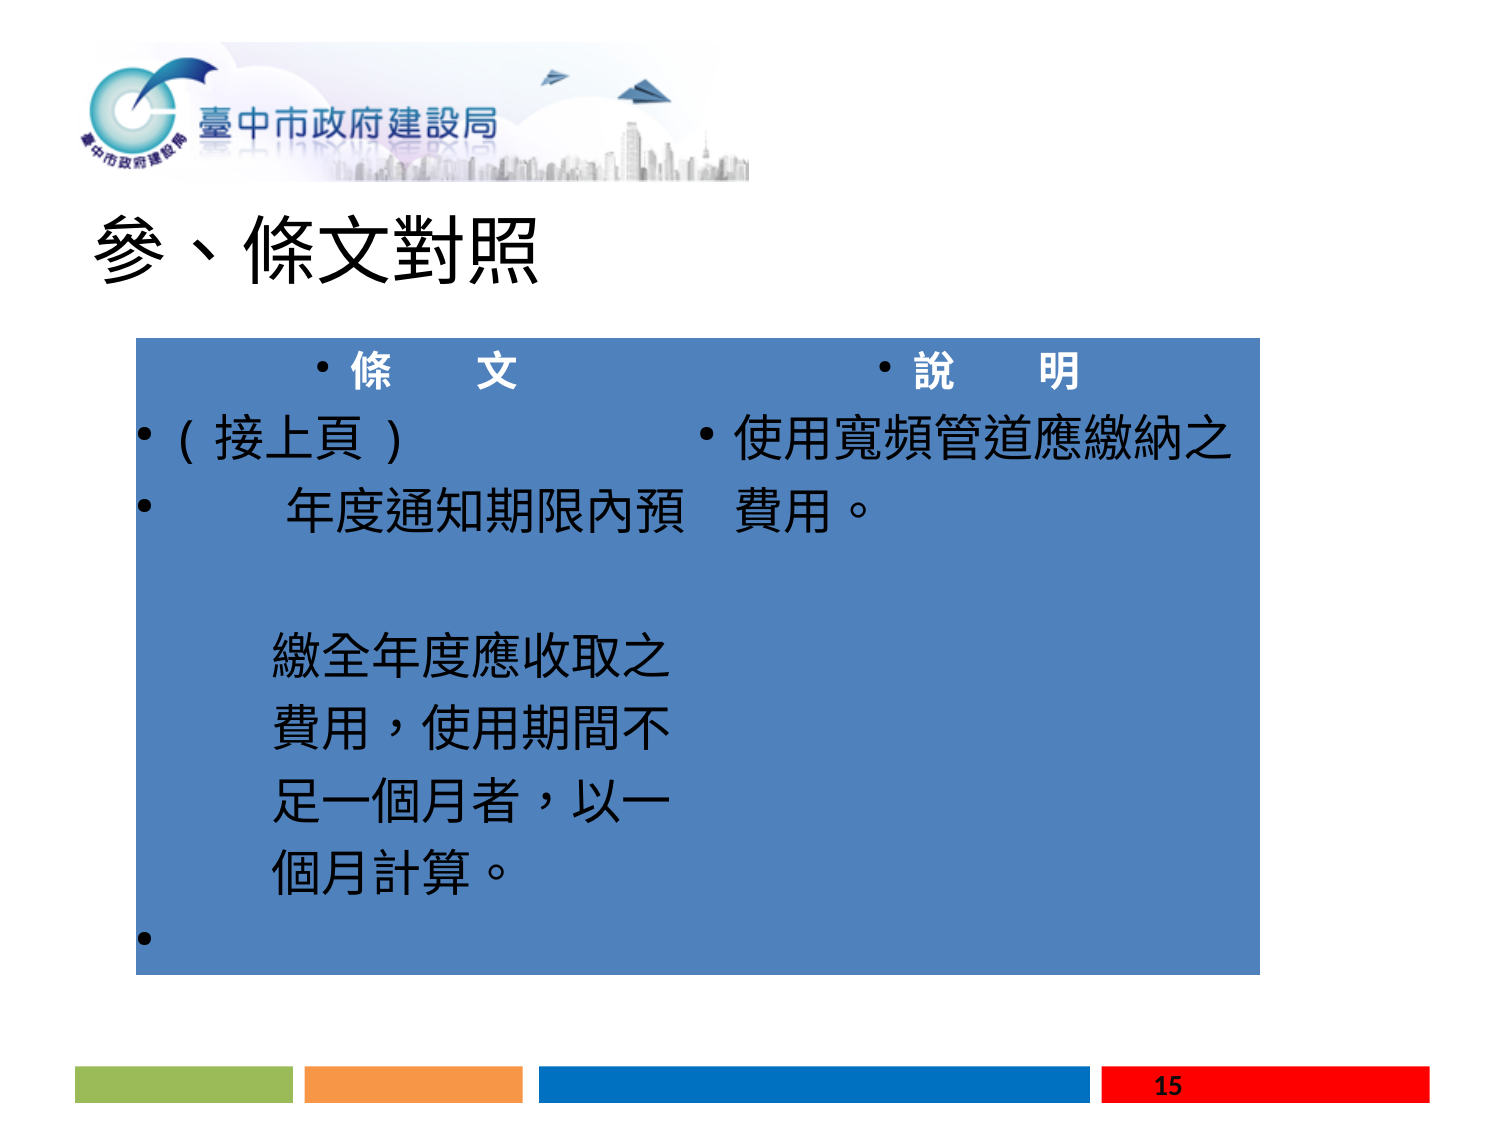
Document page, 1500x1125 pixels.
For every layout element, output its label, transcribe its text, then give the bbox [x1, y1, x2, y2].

text_box [1138, 1053, 1489, 1114]
text_box 參、條文對照 [76, 196, 1427, 303]
table_cell (接上頁) 年度通知期限內預 繳全年度應收取之 費用，使用期間不 足一個月者，以一 個月計算。 [136, 399, 698, 975]
table_header 說 明 [698, 338, 1260, 399]
table_header 條 文 [136, 338, 698, 399]
table_cell 使用寬頻管道應繳納之費用。 [698, 399, 1260, 975]
text_box [512, 1042, 988, 1103]
